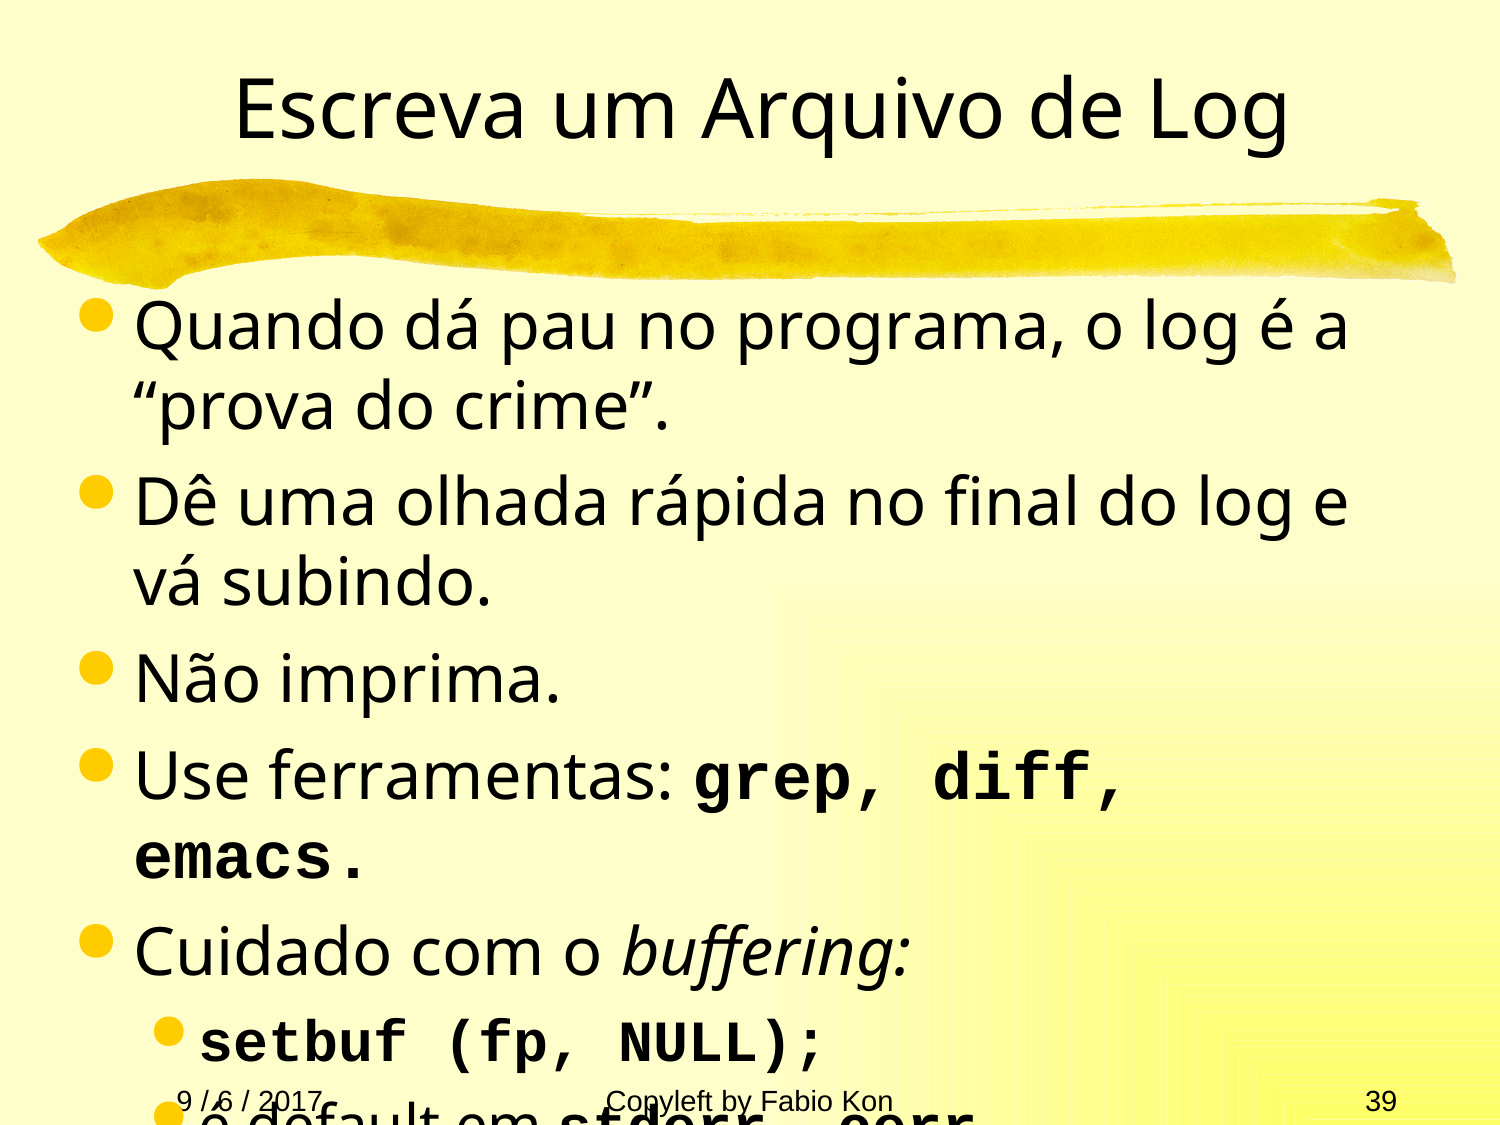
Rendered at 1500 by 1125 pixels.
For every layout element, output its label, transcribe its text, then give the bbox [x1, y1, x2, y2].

picture [24, 174, 1463, 297]
list Quando dá pau no programa, o log é a “prova do crime”. Dê uma olhada rápida no final do log e vá subindo. Não imprima. Use ferramentas: grep, diff, emacs. Cuidado com o buffering: setbuf (fp, NULL); é default em stderr, cerr, System.err [62, 274, 1405, 1086]
title Escreva um Arquivo de Log [125, 12, 1401, 163]
